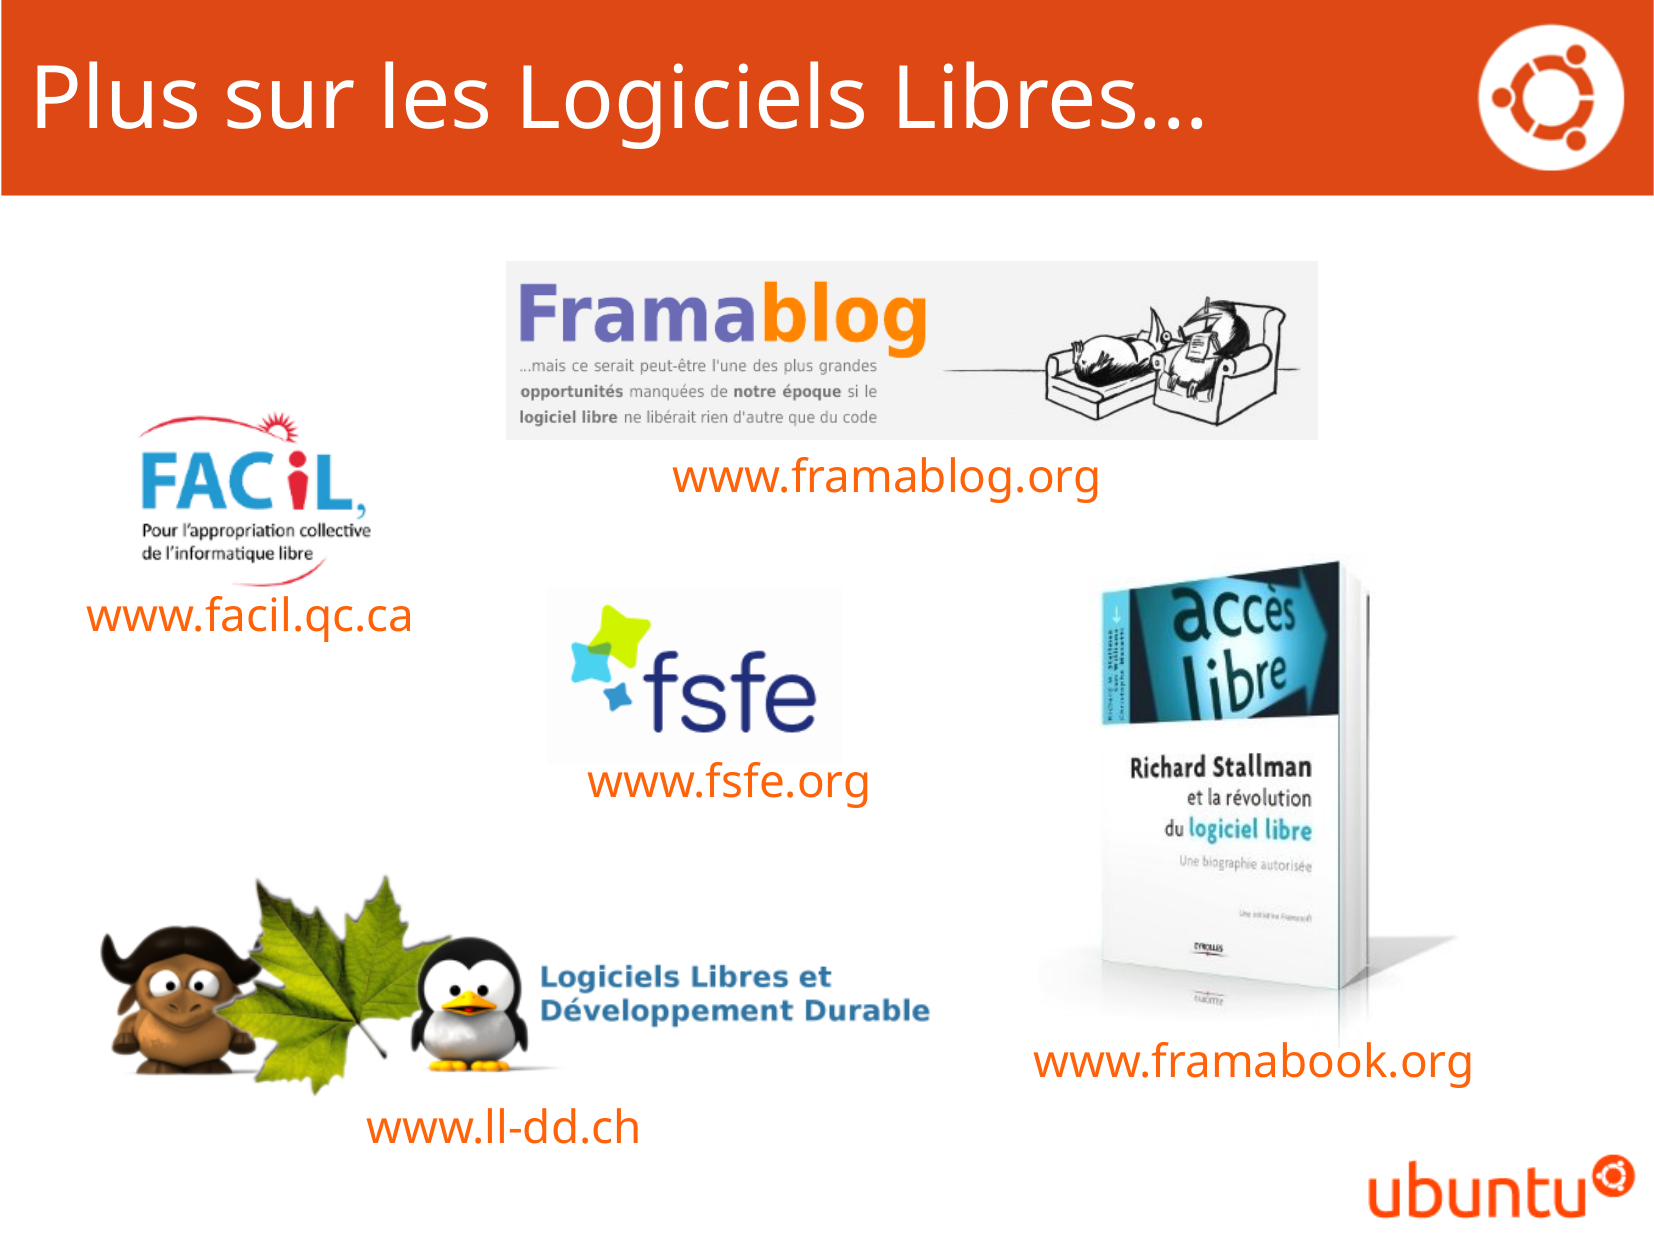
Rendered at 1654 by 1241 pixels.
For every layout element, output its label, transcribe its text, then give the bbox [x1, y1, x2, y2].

text_box www.facil.qc.ca [20, 570, 482, 658]
text_box www.fsfe.org [499, 735, 960, 823]
text_box www.framabook.org [1023, 1016, 1485, 1104]
title Plus sur les Logiciels Libres... [29, 11, 1459, 178]
text_box www.framablog.org [657, 431, 1118, 519]
picture [0, 0, 1654, 1241]
text_box www.ll-dd.ch [273, 1081, 735, 1169]
